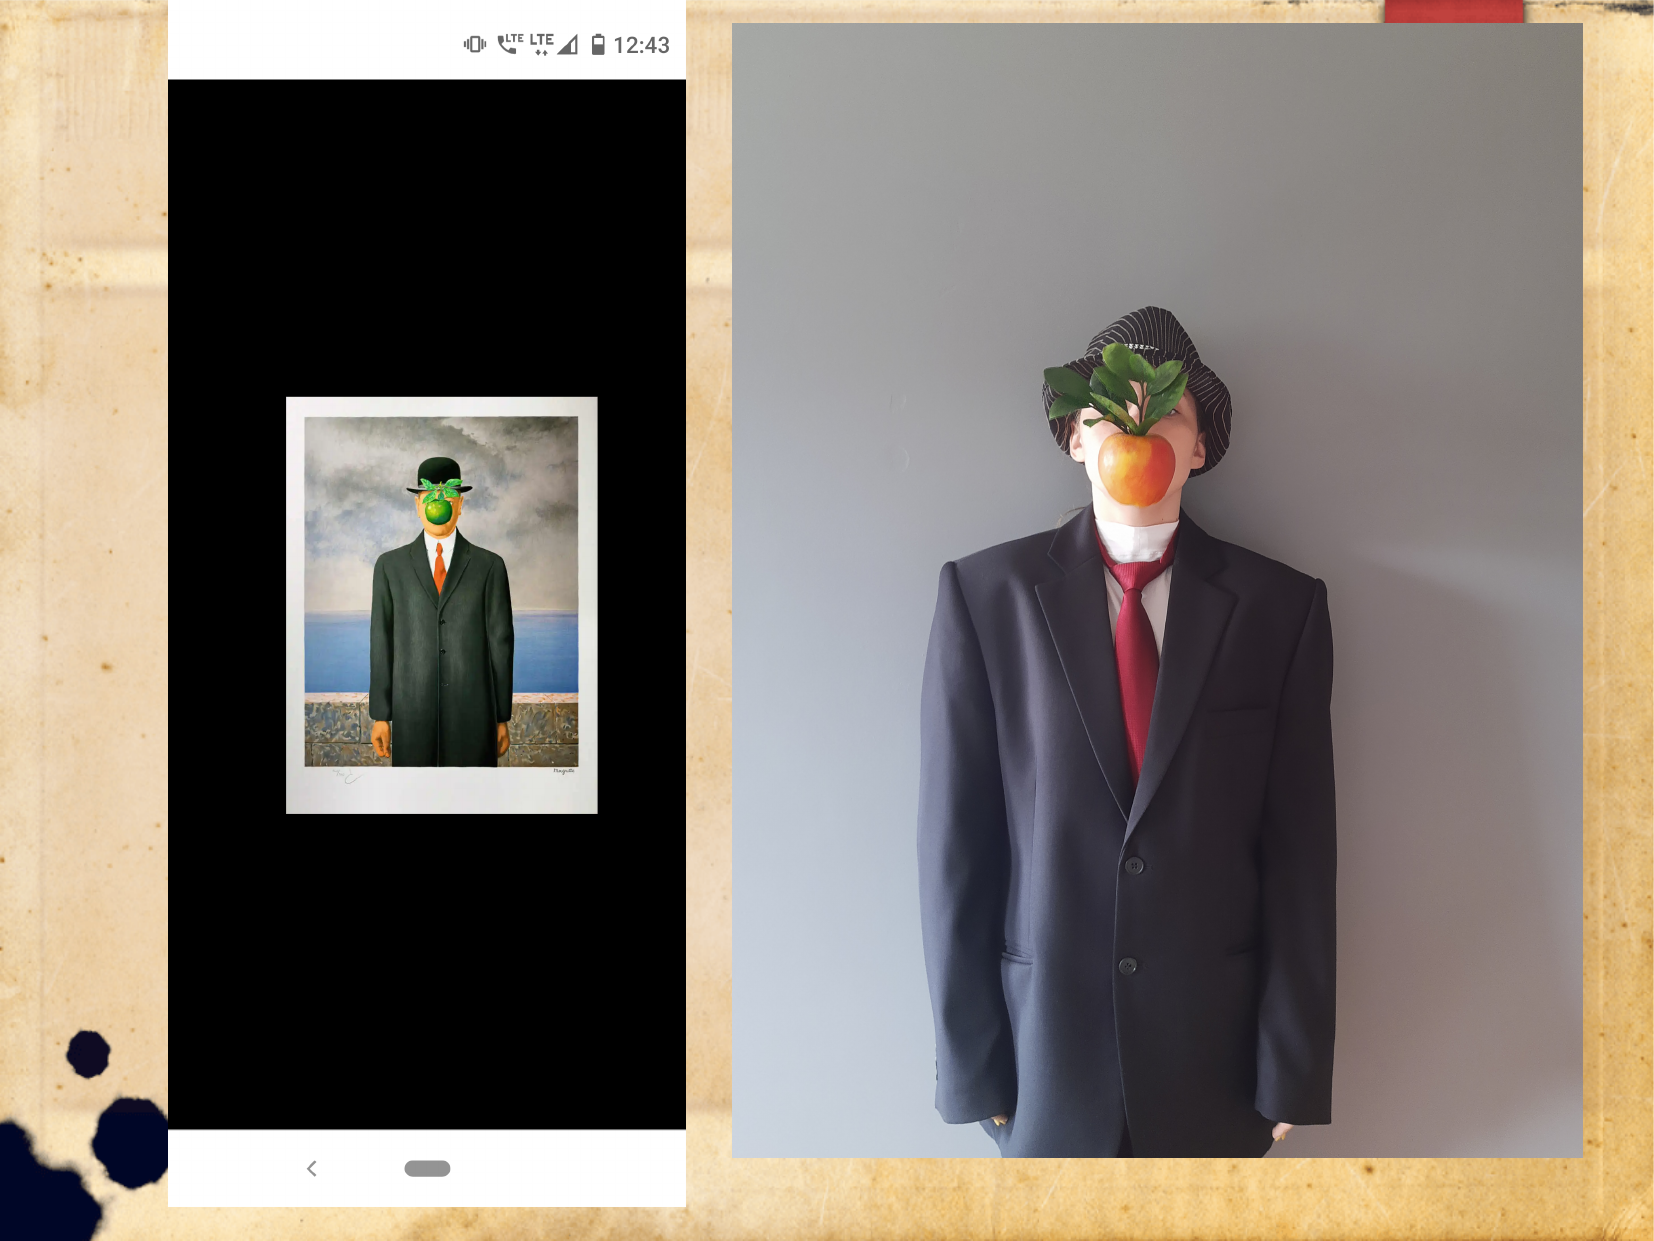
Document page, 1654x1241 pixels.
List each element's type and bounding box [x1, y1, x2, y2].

picture [732, 23, 1583, 1158]
picture [168, 0, 686, 1207]
